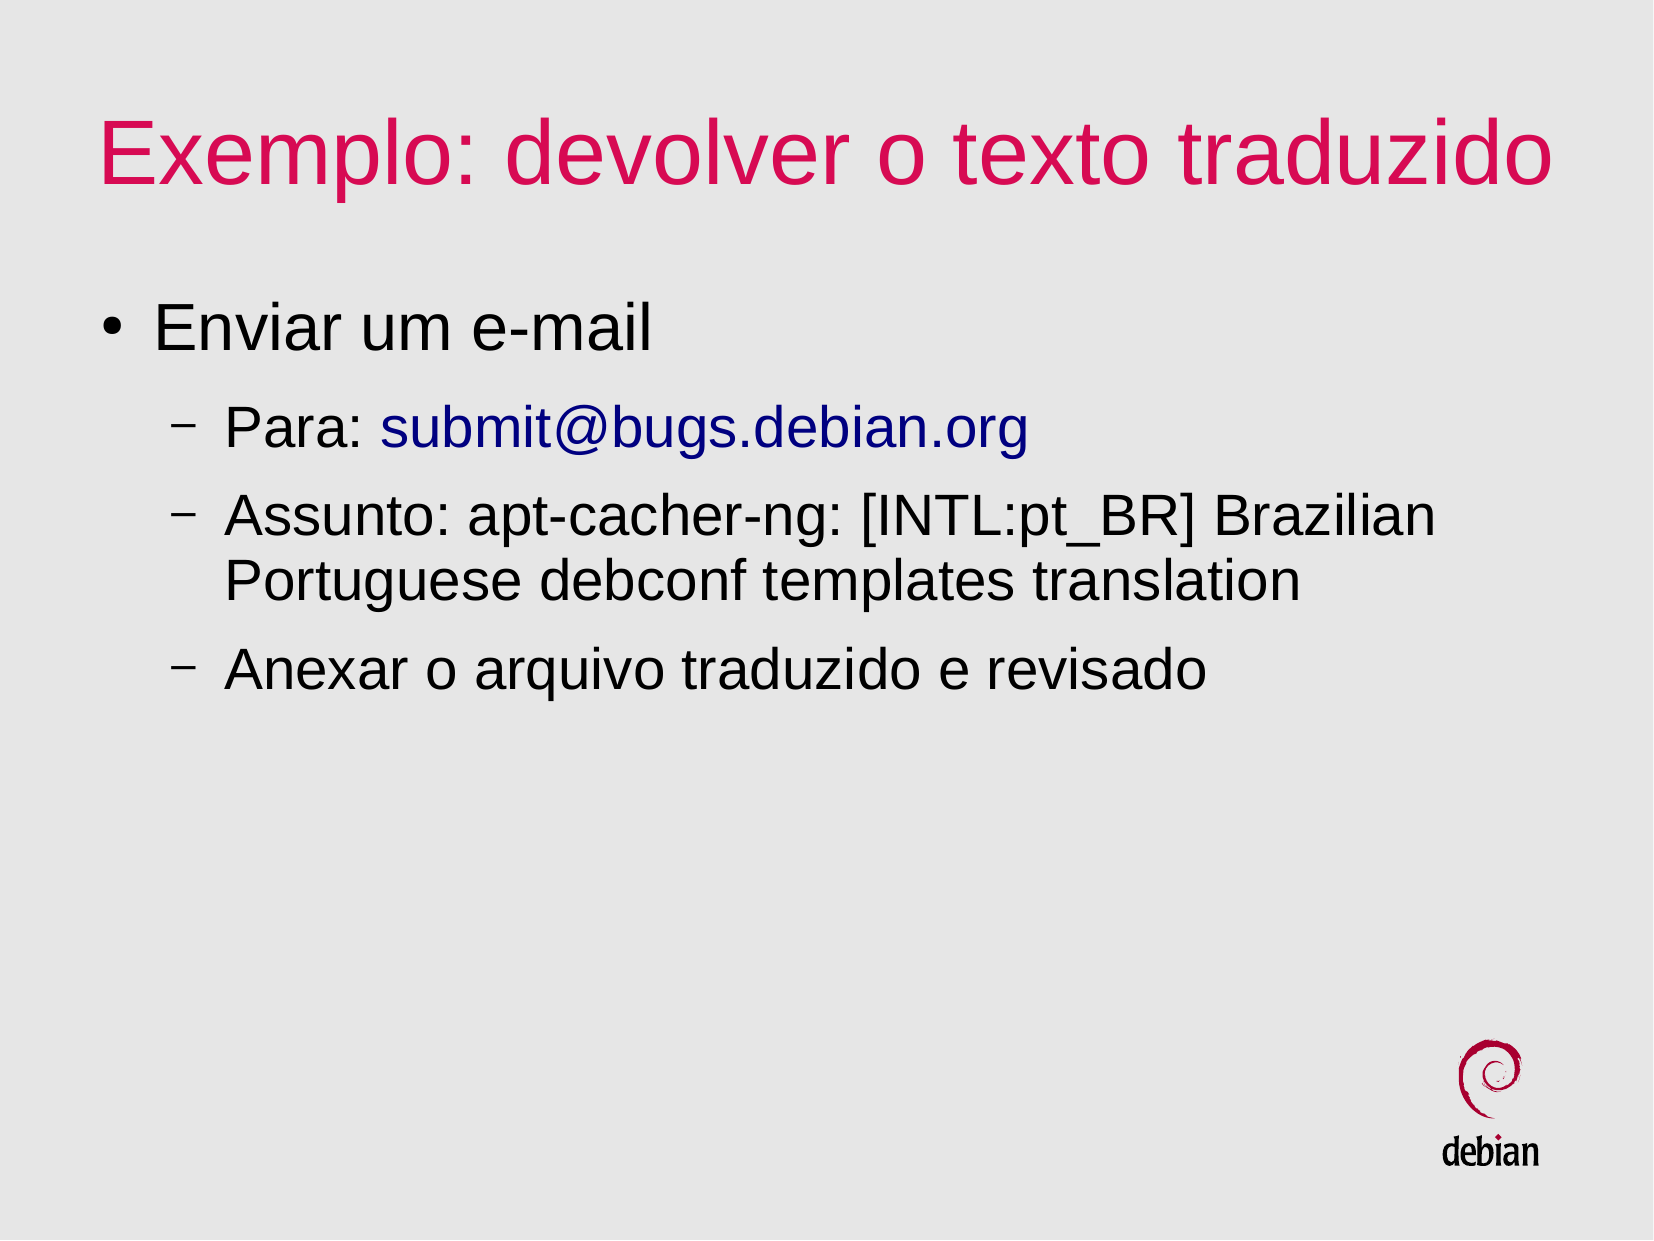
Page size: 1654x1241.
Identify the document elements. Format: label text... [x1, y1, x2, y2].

title Exemplo: devolver o texto traduzido [82, 49, 1571, 257]
list Enviar um e-mail Para: submit@bugs.debian.org Assunto: apt-cacher-ng: [INTL:pt_BR] Brazilian Portuguese debconf templates translation Anexar o arquivo traduzido e revisado [82, 290, 1538, 1010]
